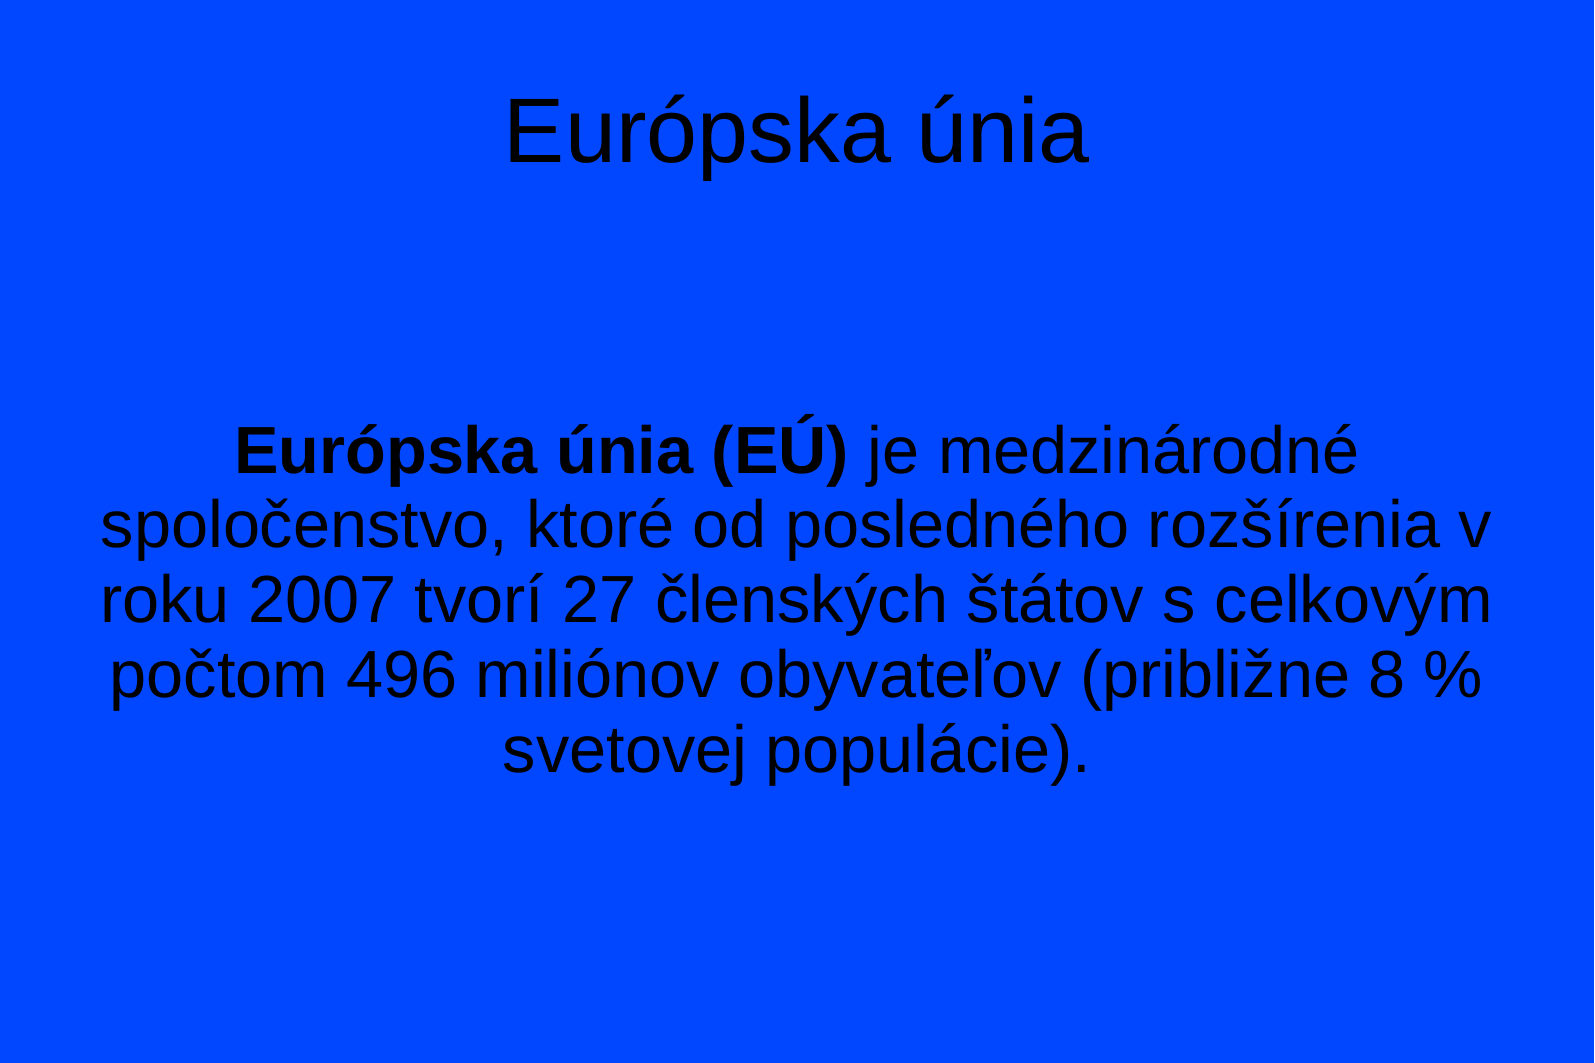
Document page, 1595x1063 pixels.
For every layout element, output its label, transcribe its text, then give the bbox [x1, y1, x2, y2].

subtitle Európska únia (EÚ) je medzinárodné spoločenstvo, ktoré od posledného rozšírenia v roku 2007 tvorí 27 členských štátov s celkovým počtom 496 miliónov obyvateľov (približne 8 % svetovej populácie). [79, 256, 1515, 943]
title Európska únia [79, 49, 1515, 213]
